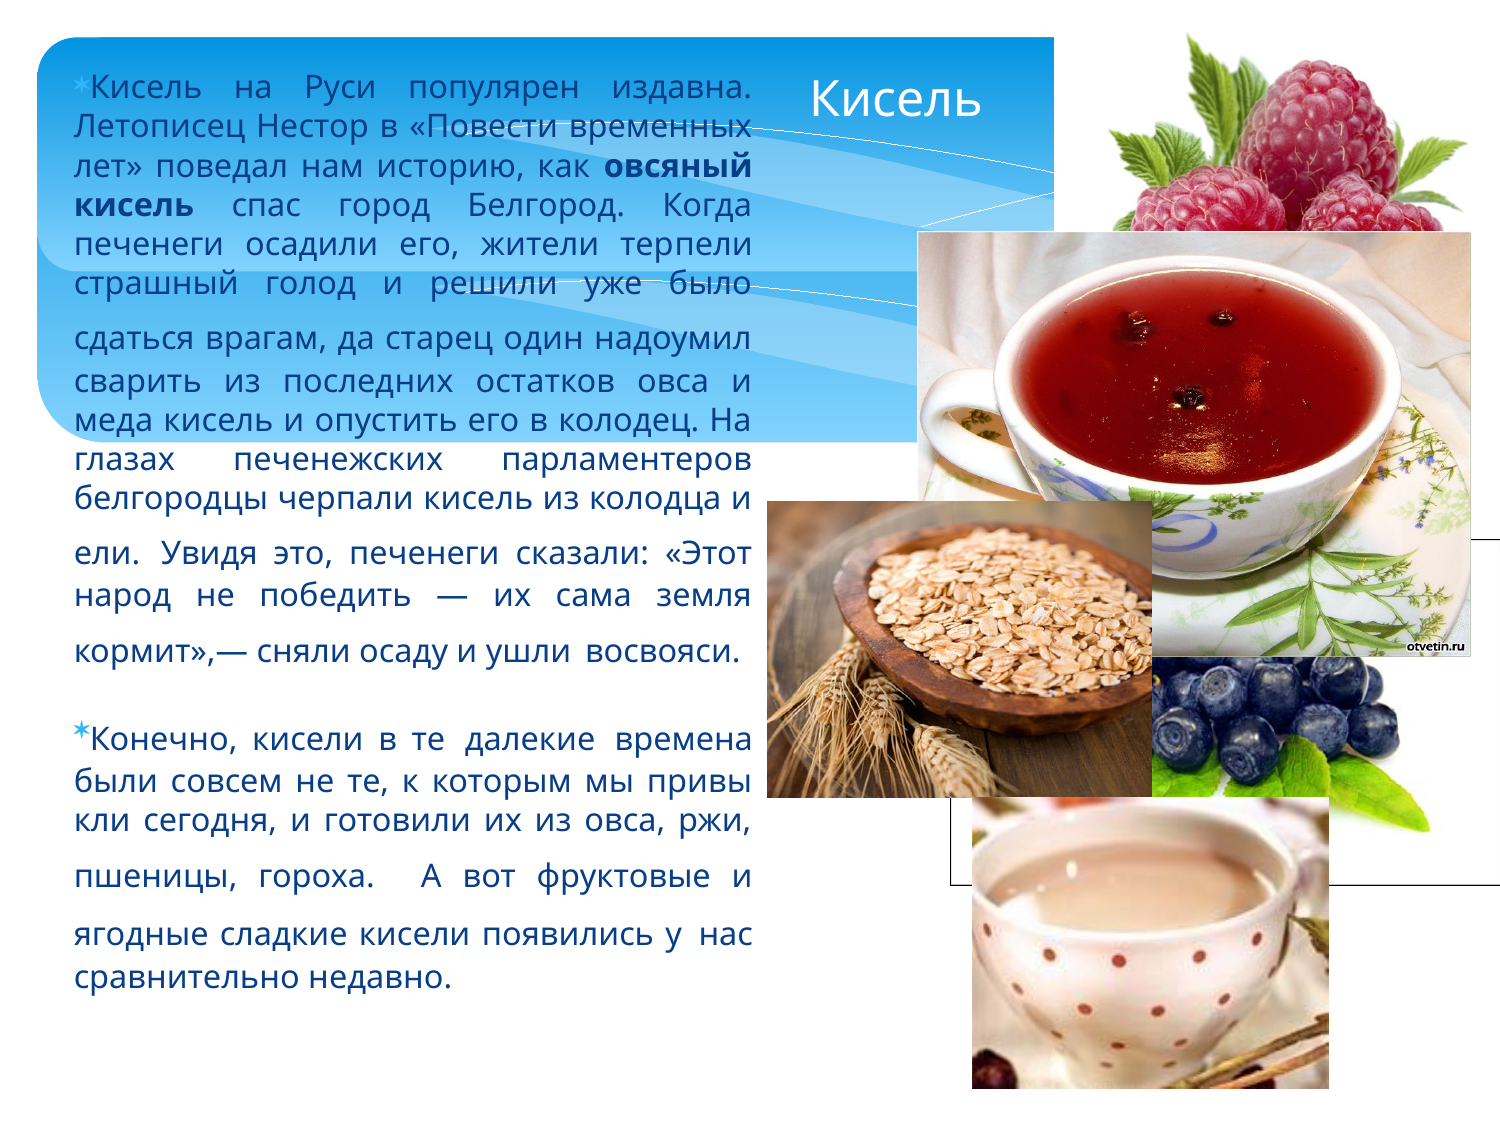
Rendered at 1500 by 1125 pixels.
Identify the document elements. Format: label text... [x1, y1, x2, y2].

list Кисель на Руси популярен издавна. Летописец Не­стор в «Повести временных лет» поведал нам историю, как овсяный кисель спас город Белгород. Когда печенеги осадили его, жители тер­пели страшный голод и решили уже было сдаться врагам, да старец один надоумил сварить из послед­них остатков овса и меда кисель и опустить его в колодец. На глазах печенежских парламентеров белгородцы черпали кисель из колодца и ели. Увидя это, печенеги сказали: «Этот народ не победить — их сама земля кормит»,— сняли осаду и ушли восвояси. Конечно, кисели в те далекие времена были совсем не те, к которым мы привы­кли сегодня, и готовили их из овса, ржи, пшеницы, гороха. А вот фруктовые и ягодные сладкие кисели появились у нас сравнитель­но недавно. [59, 59, 768, 1034]
picture [767, 19, 1500, 1089]
title Кисель [649, 59, 1144, 142]
